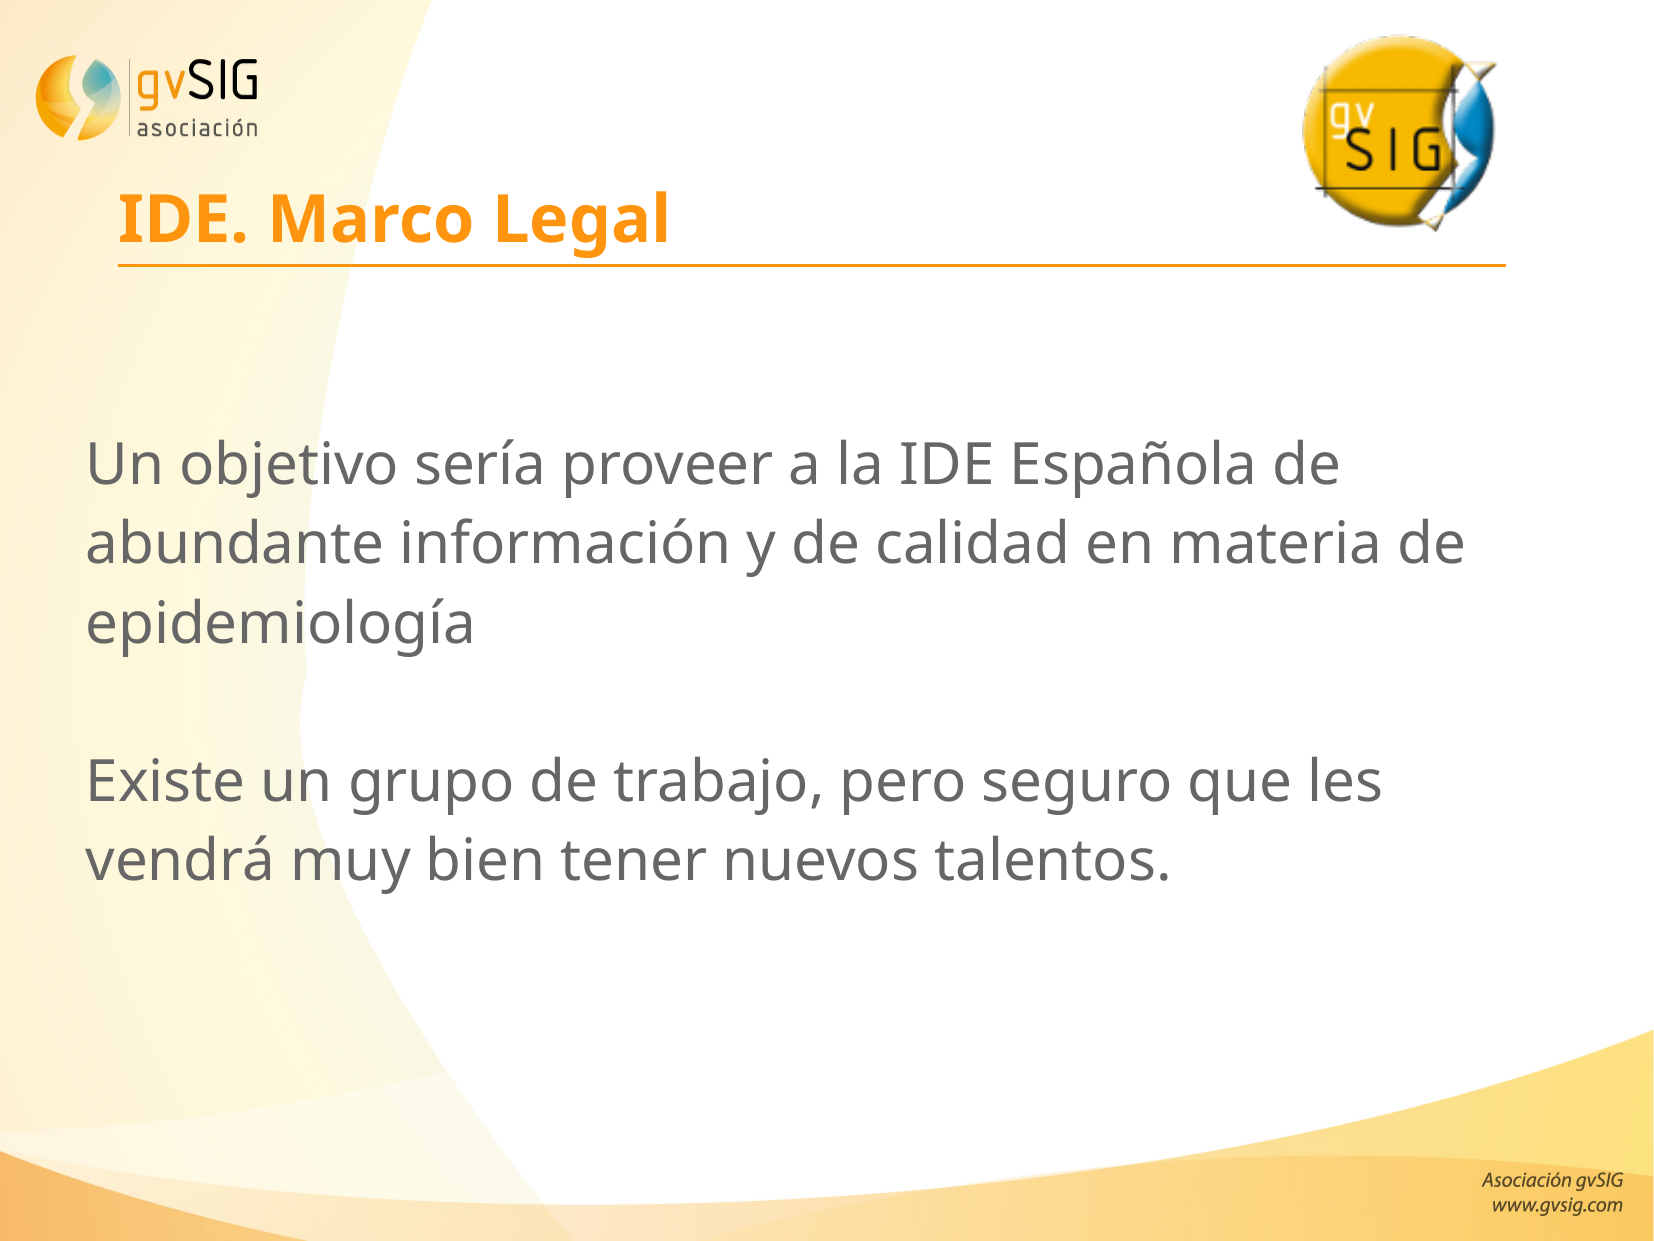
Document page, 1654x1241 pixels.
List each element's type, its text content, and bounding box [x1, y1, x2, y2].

text_box IDE. Marco Legal [118, 177, 1247, 256]
picture [0, 0, 1654, 1241]
text_box Un objetivo sería proveer a la IDE Española de abundante información y de calidad en materia de epidemiología Existe un grupo de trabajo, pero seguro que les vendrá muy bien tener nuevos talentos. [70, 414, 1597, 977]
